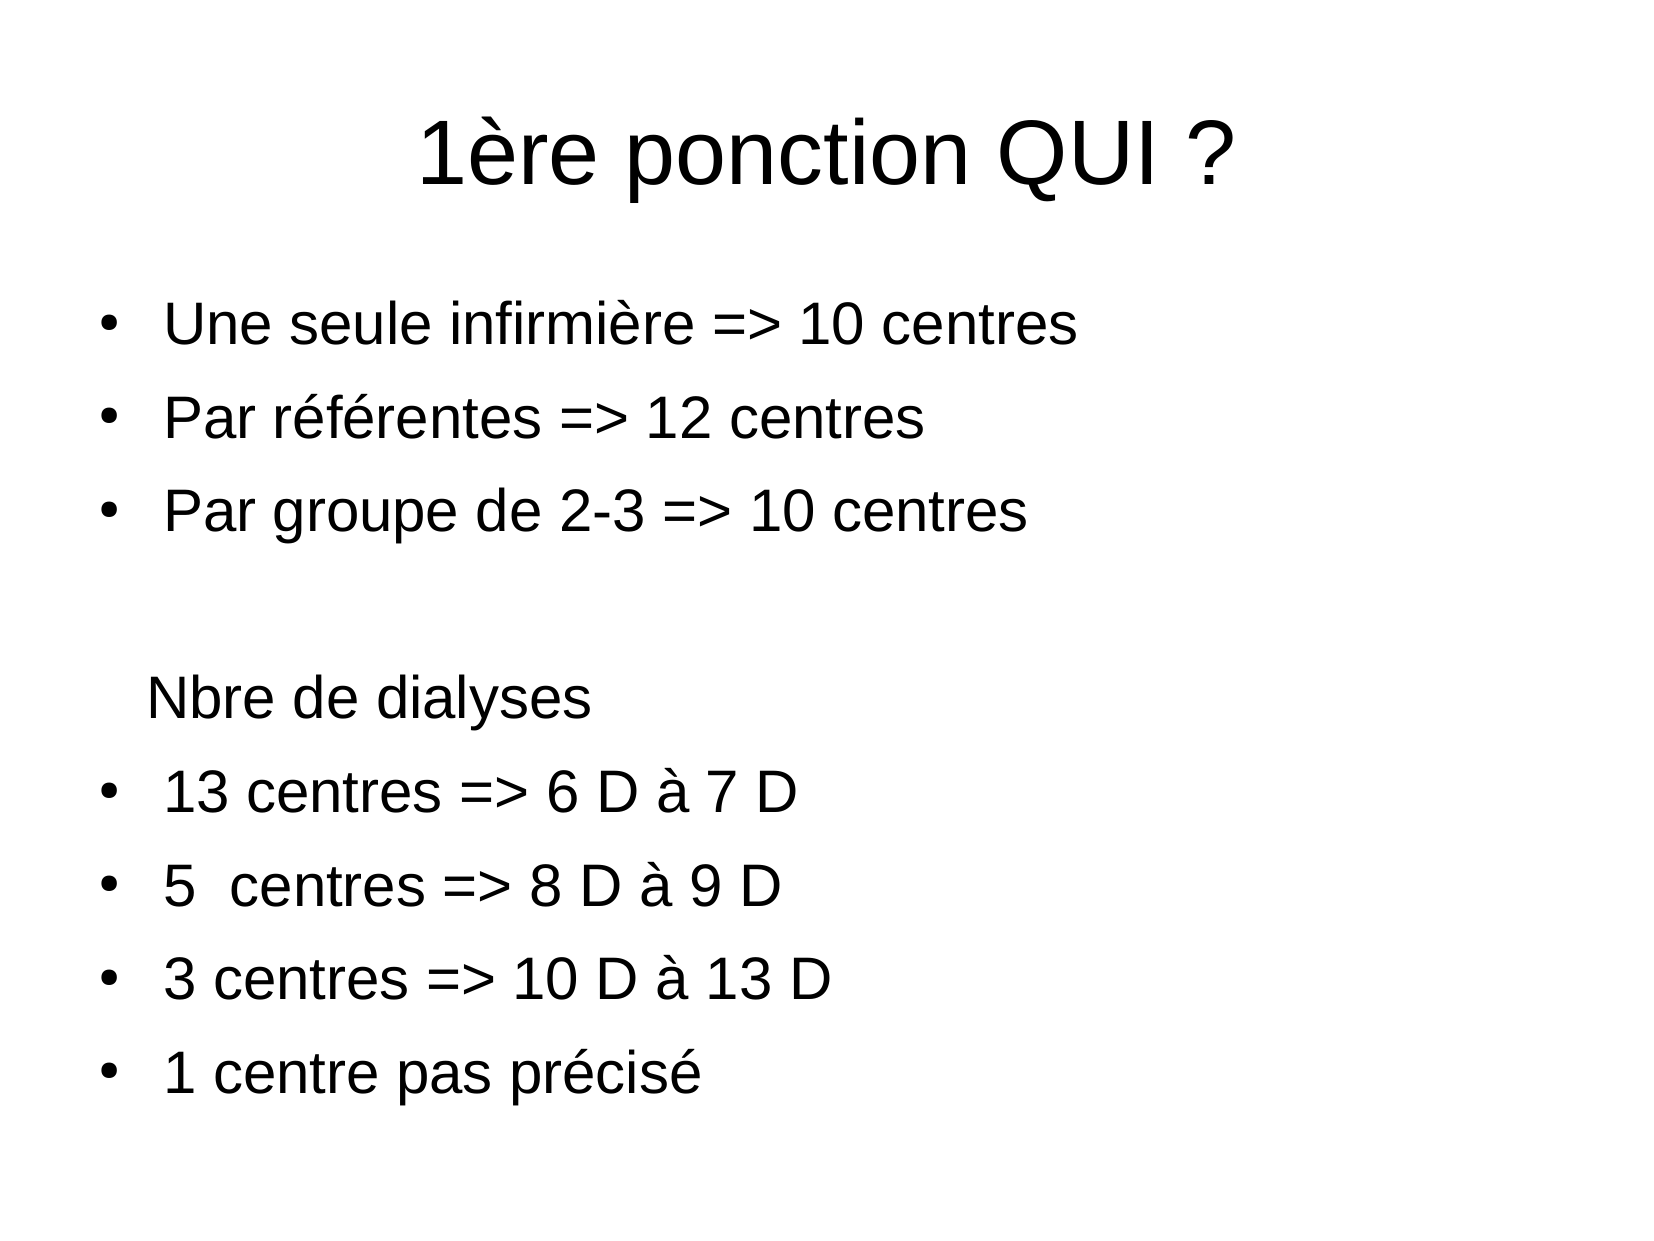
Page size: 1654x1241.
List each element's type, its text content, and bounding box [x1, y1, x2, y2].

list Une seule infirmière => 10 centres Par référentes => 12 centres Par groupe de 2-3 => 10 centres Nbre de dialyses 13 centres => 6 D à 7 D 5 centres => 8 D à 9 D 3 centres => 10 D à 13 D 1 centre pas précisé [82, 290, 1571, 1109]
title 1ère ponction QUI ? [82, 49, 1571, 257]
